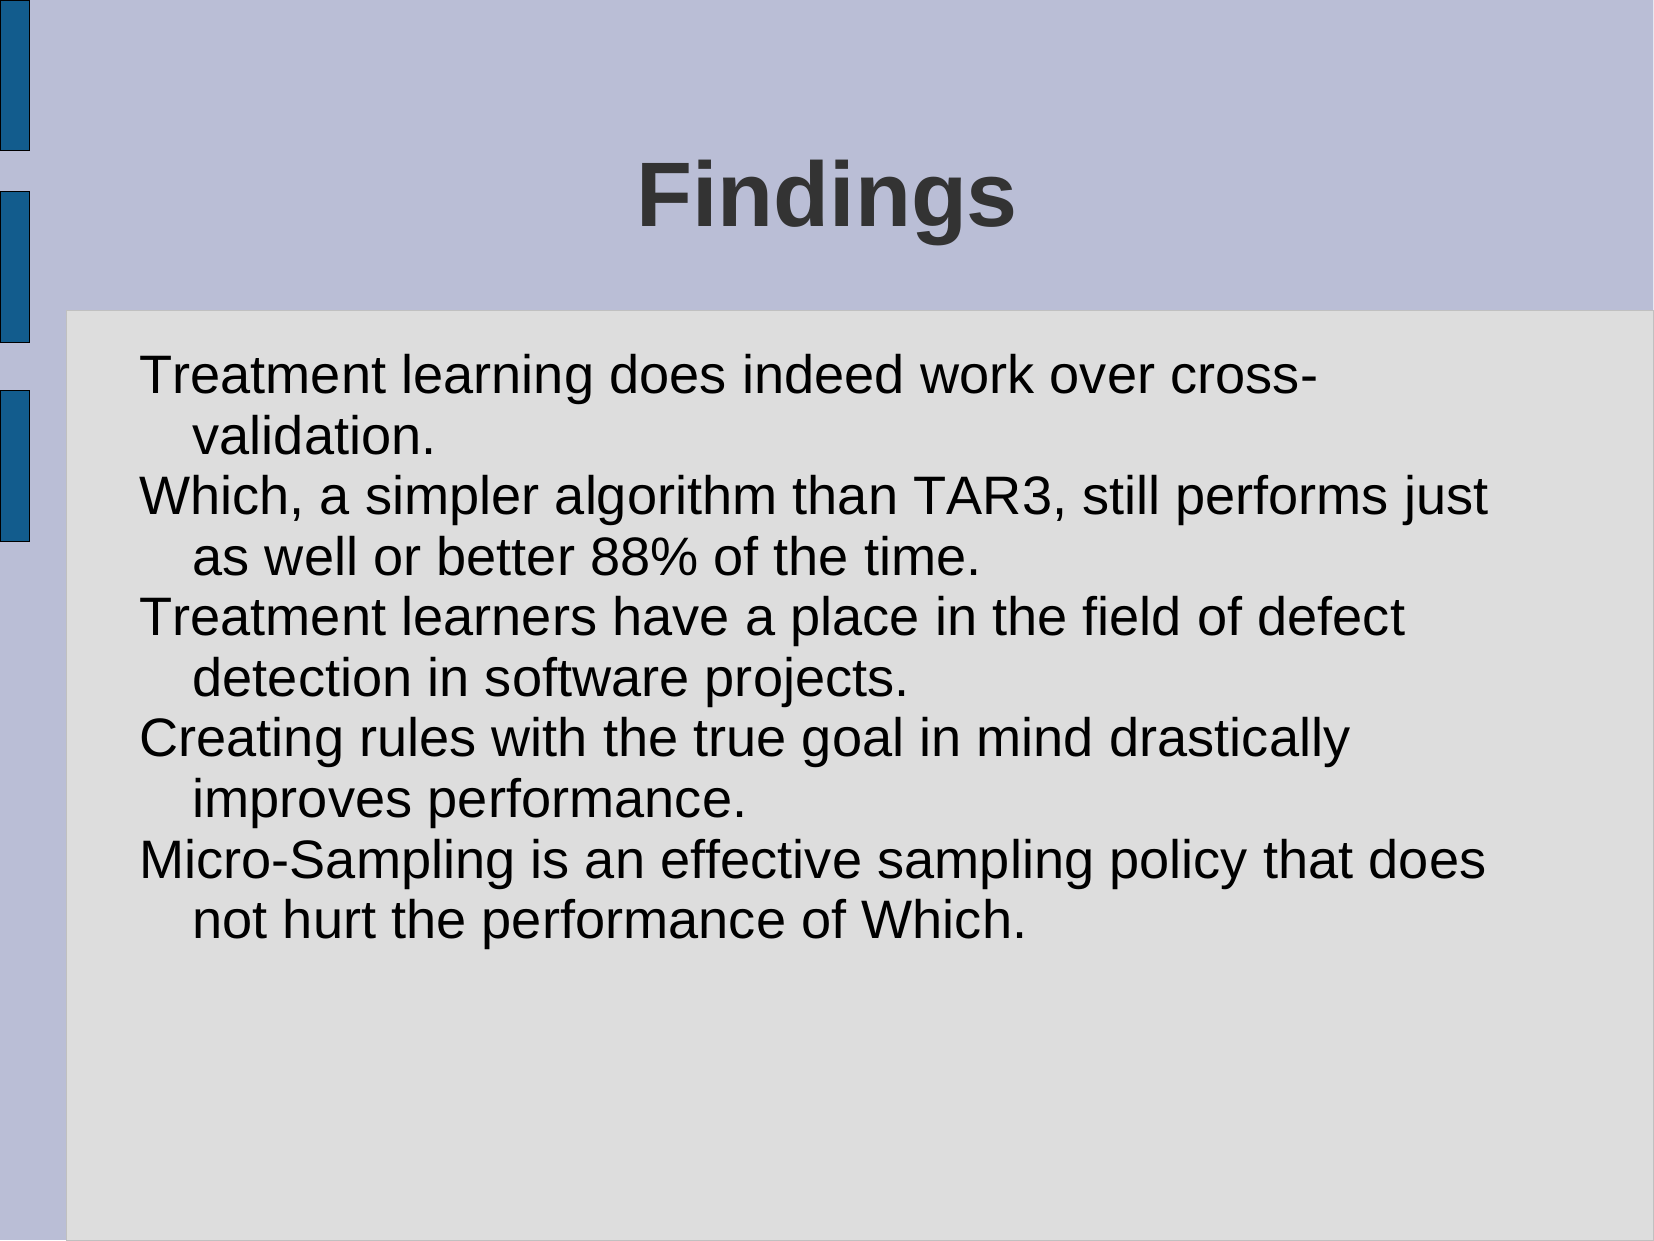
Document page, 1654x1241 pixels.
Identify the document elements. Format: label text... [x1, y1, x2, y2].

title Findings [121, 91, 1534, 299]
list Treatment learning does indeed work over cross-validation. Which, a simpler algorithm than TAR3, still performs just as well or better 88% of the time. Treatment learners have a place in the field of defect detection in software projects. Creating rules with the true goal in mind drastically improves performance. Micro-Sampling is an effective sampling policy that does not hurt the performance of Which. [121, 344, 1534, 1127]
